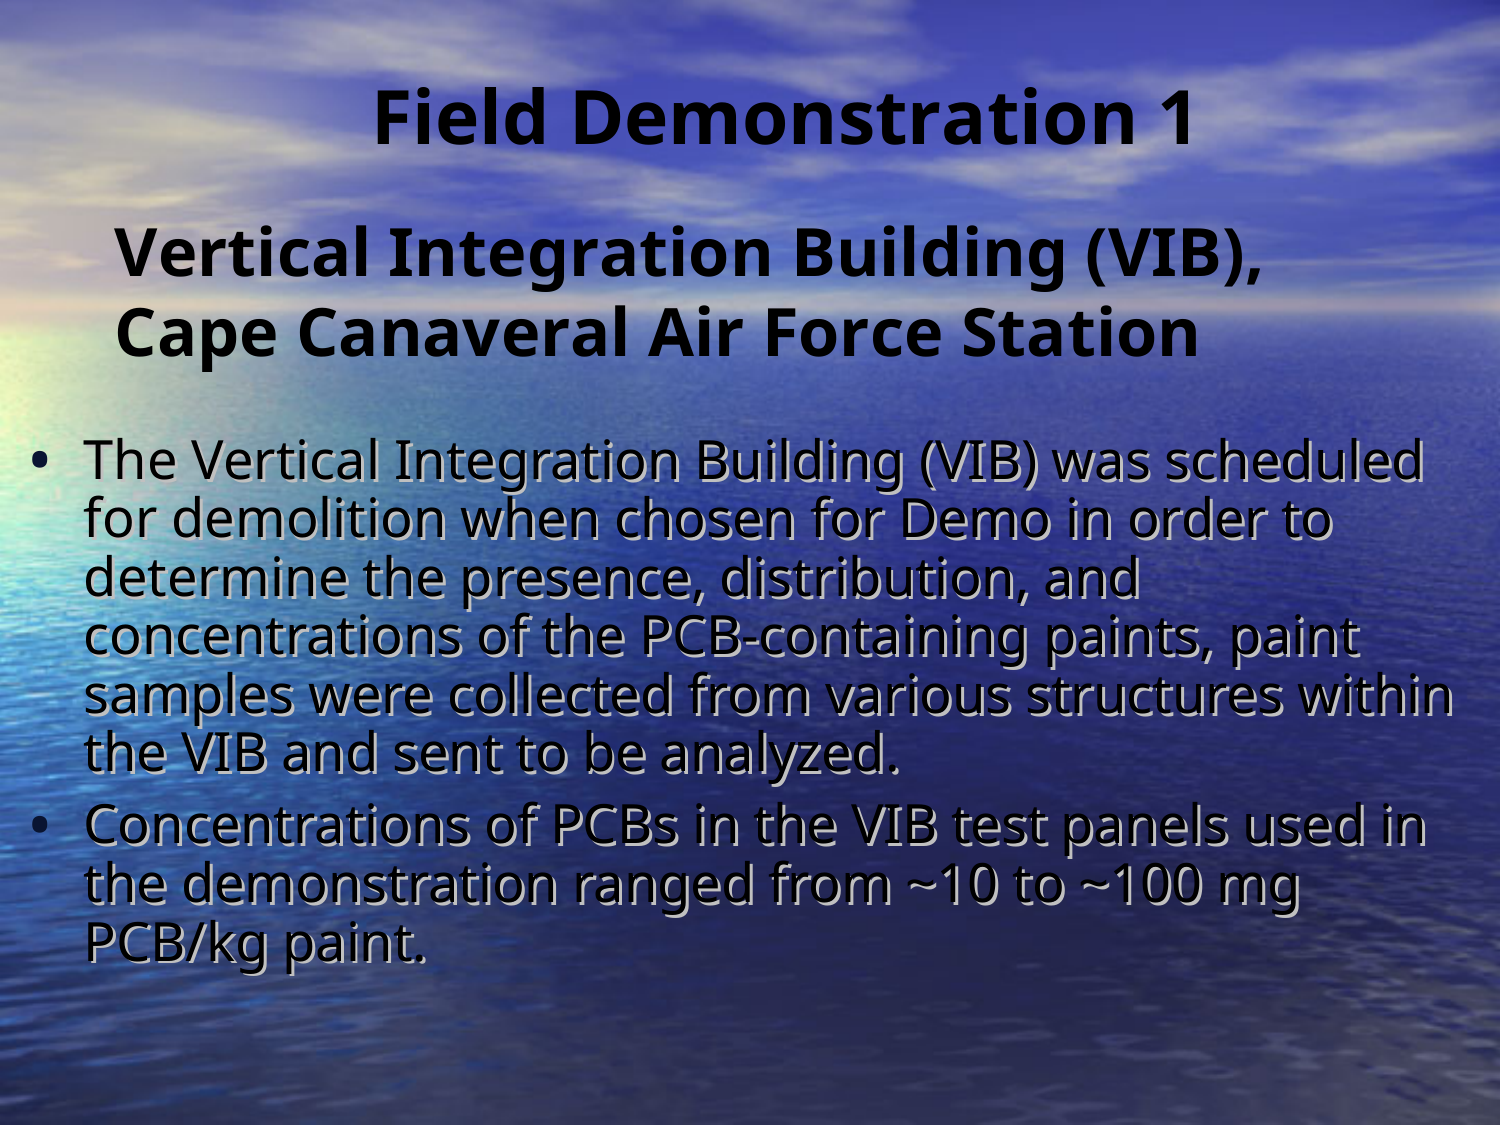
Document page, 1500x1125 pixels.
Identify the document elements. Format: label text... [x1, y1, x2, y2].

picture [0, 0, 1500, 1125]
text_box Field Demonstration 1 [356, 62, 1217, 168]
list The Vertical Integration Building (VIB) was scheduled for demolition when chosen for Demo in order to determine the presence, distribution, and concentrations of the PCB-containing paints, paint samples were collected from various structures within the VIB and sent to be analyzed. Concentrations of PCBs in the VIB test panels used in the demonstration ranged from ~10 to ~100 mg PCB/kg paint. [12, 424, 1475, 988]
text_box Vertical Integration Building (VIB), Cape Canaveral Air Force Station [99, 224, 1313, 355]
